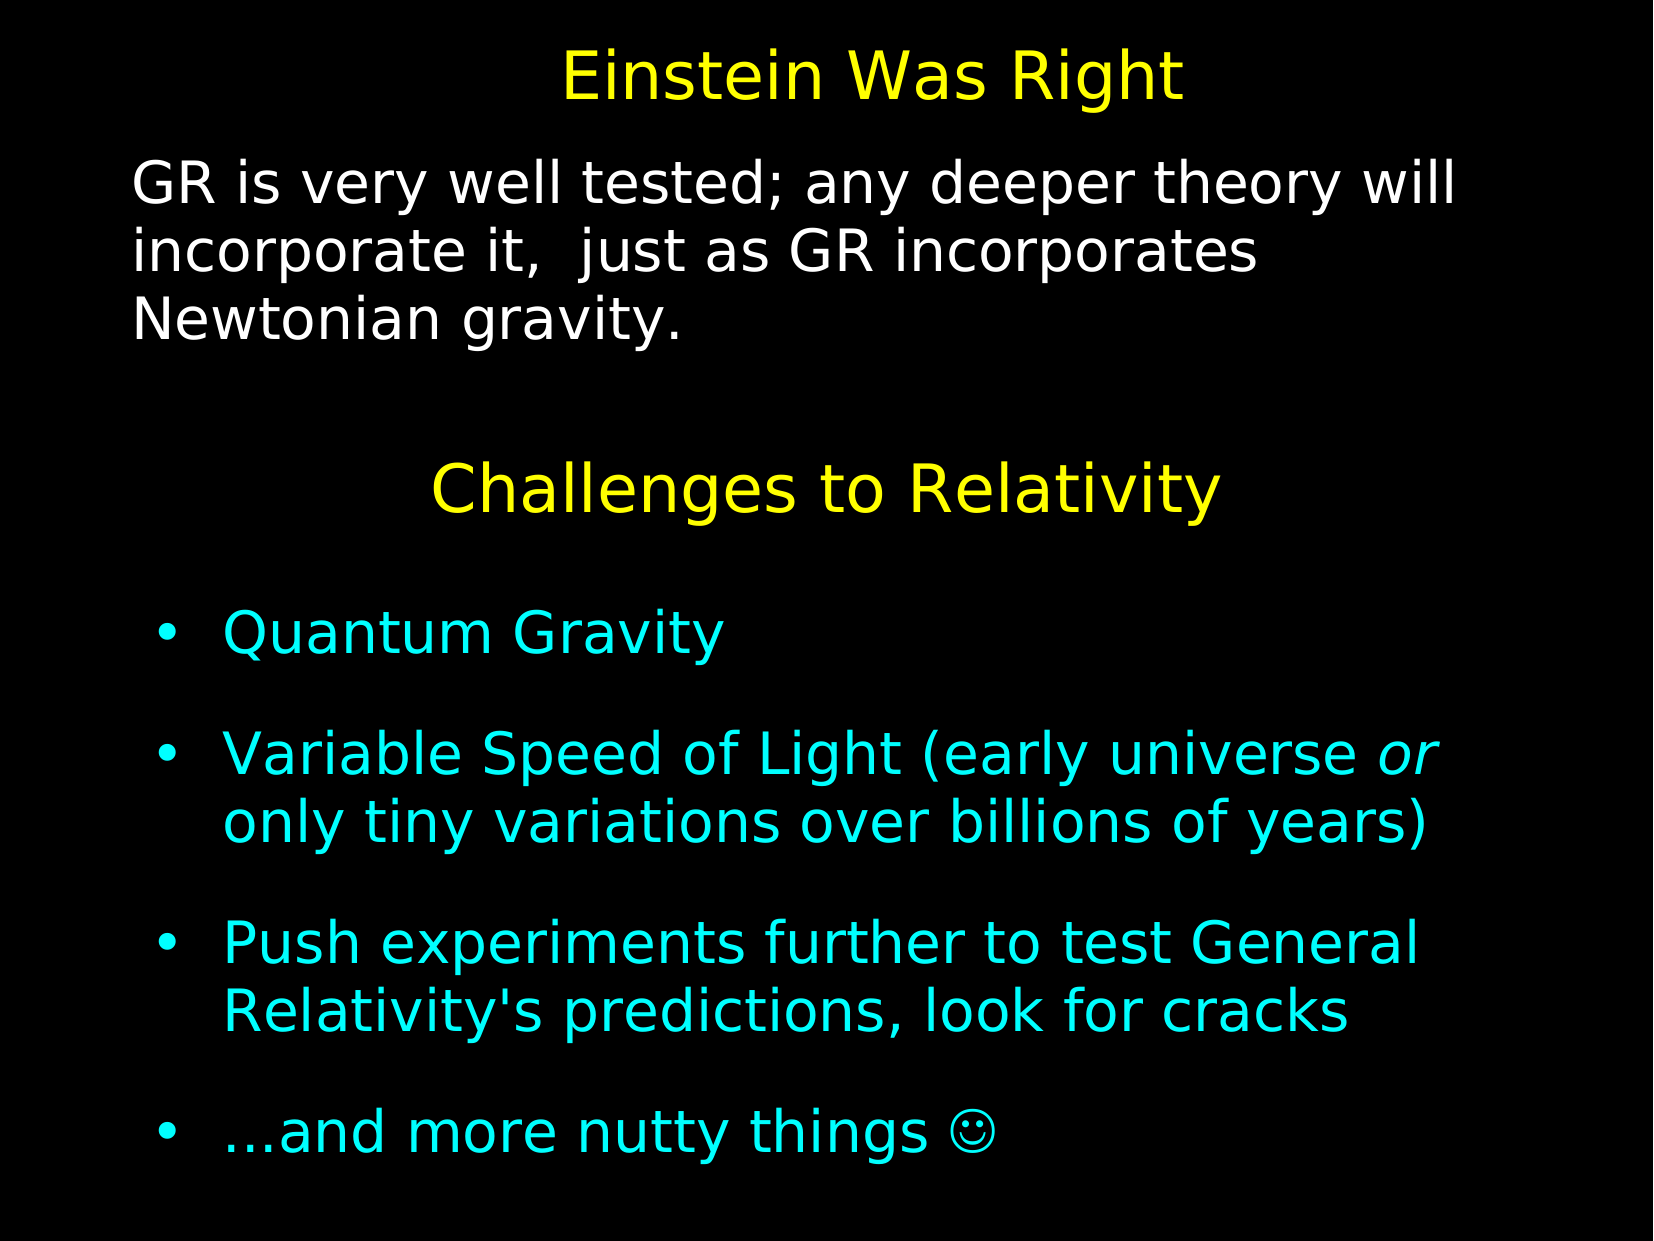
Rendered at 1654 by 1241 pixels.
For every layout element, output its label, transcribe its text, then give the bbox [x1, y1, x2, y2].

text_box Challenges to Relativity [430, 450, 1225, 528]
text_box Einstein Was Right [560, 37, 1186, 116]
text_box GR is very well tested; any deeper theory will incorporate it, just as GR incorporates Newtonian gravity. [131, 150, 1519, 354]
text_box • Quantum Gravity • Variable Speed of Light (early universe or only tiny variations over billions of years) • Push experiments further to test General Relativity's predictions, look for cracks • ...and more nutty things  [150, 600, 1576, 1184]
